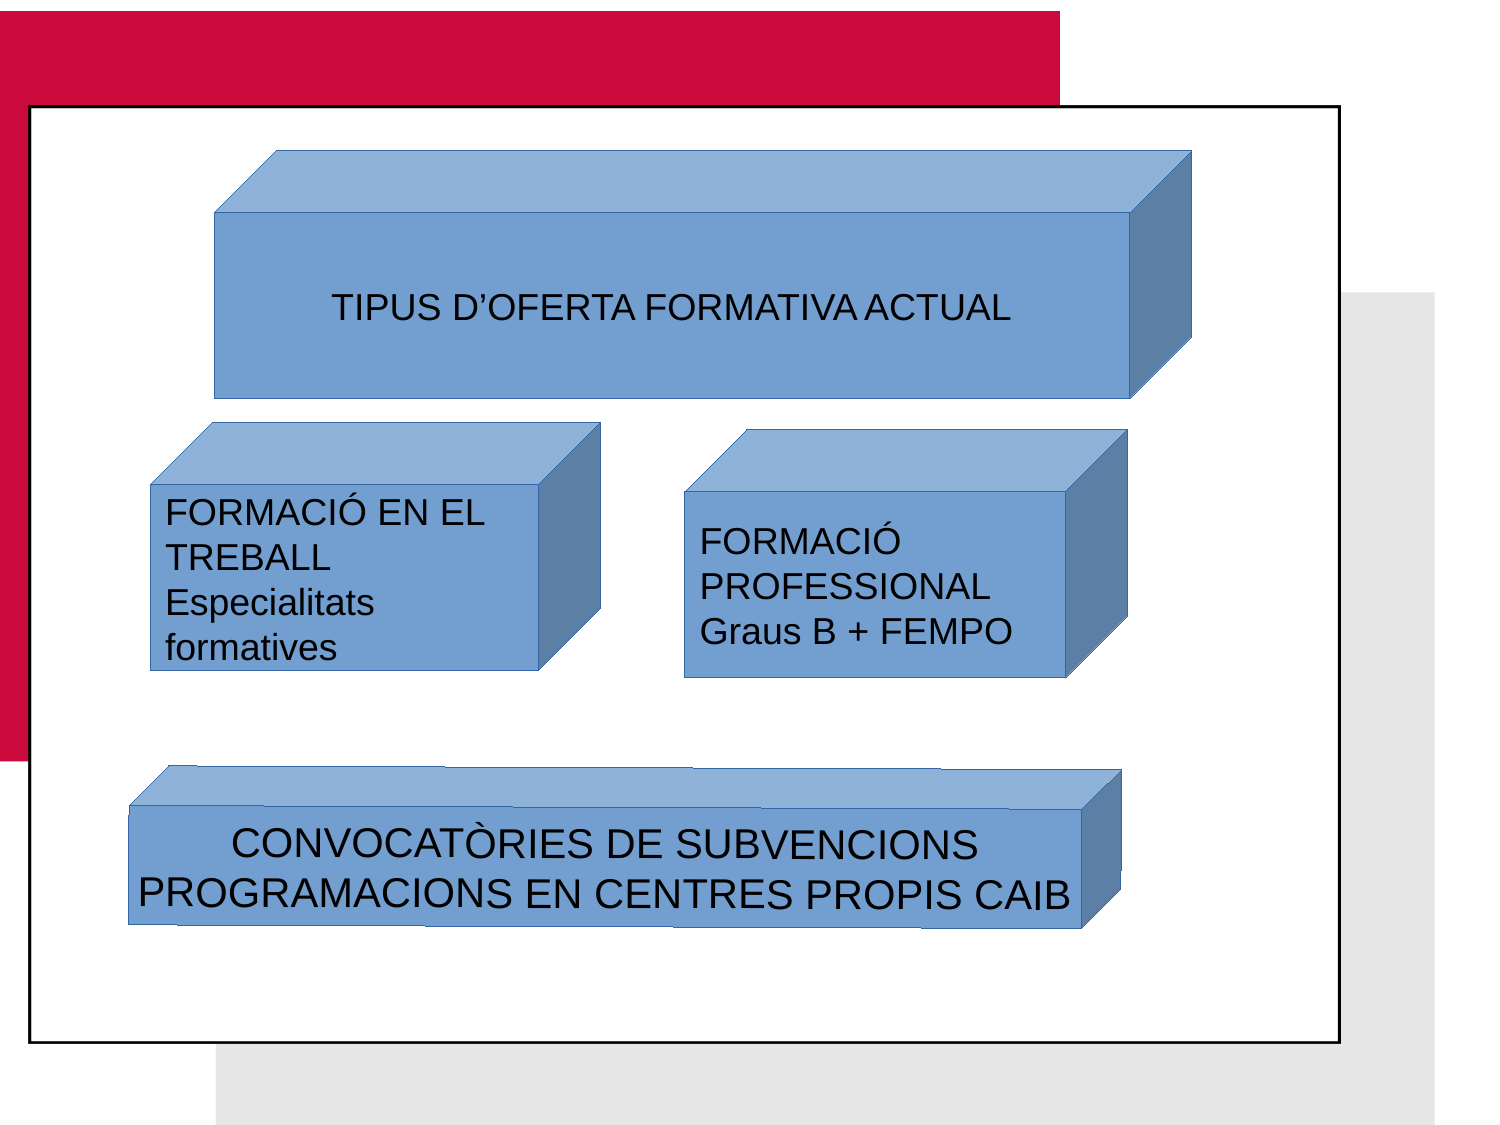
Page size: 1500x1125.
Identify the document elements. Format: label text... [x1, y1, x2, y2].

text_box FORMACIÓ PROFESSIONAL Graus B + FEMPO [685, 492, 1065, 677]
text_box TIPUS D’OFERTA FORMATIVA ACTUAL [214, 213, 1129, 399]
picture [0, 11, 1435, 1125]
text_box CONVOCATÒRIES DE SUBVENCIONS PROGRAMACIONS EN CENTRES PROPIS CAIB [128, 806, 1081, 929]
text_box FORMACIÓ EN EL TREBALL Especialitats formatives [150, 485, 538, 671]
